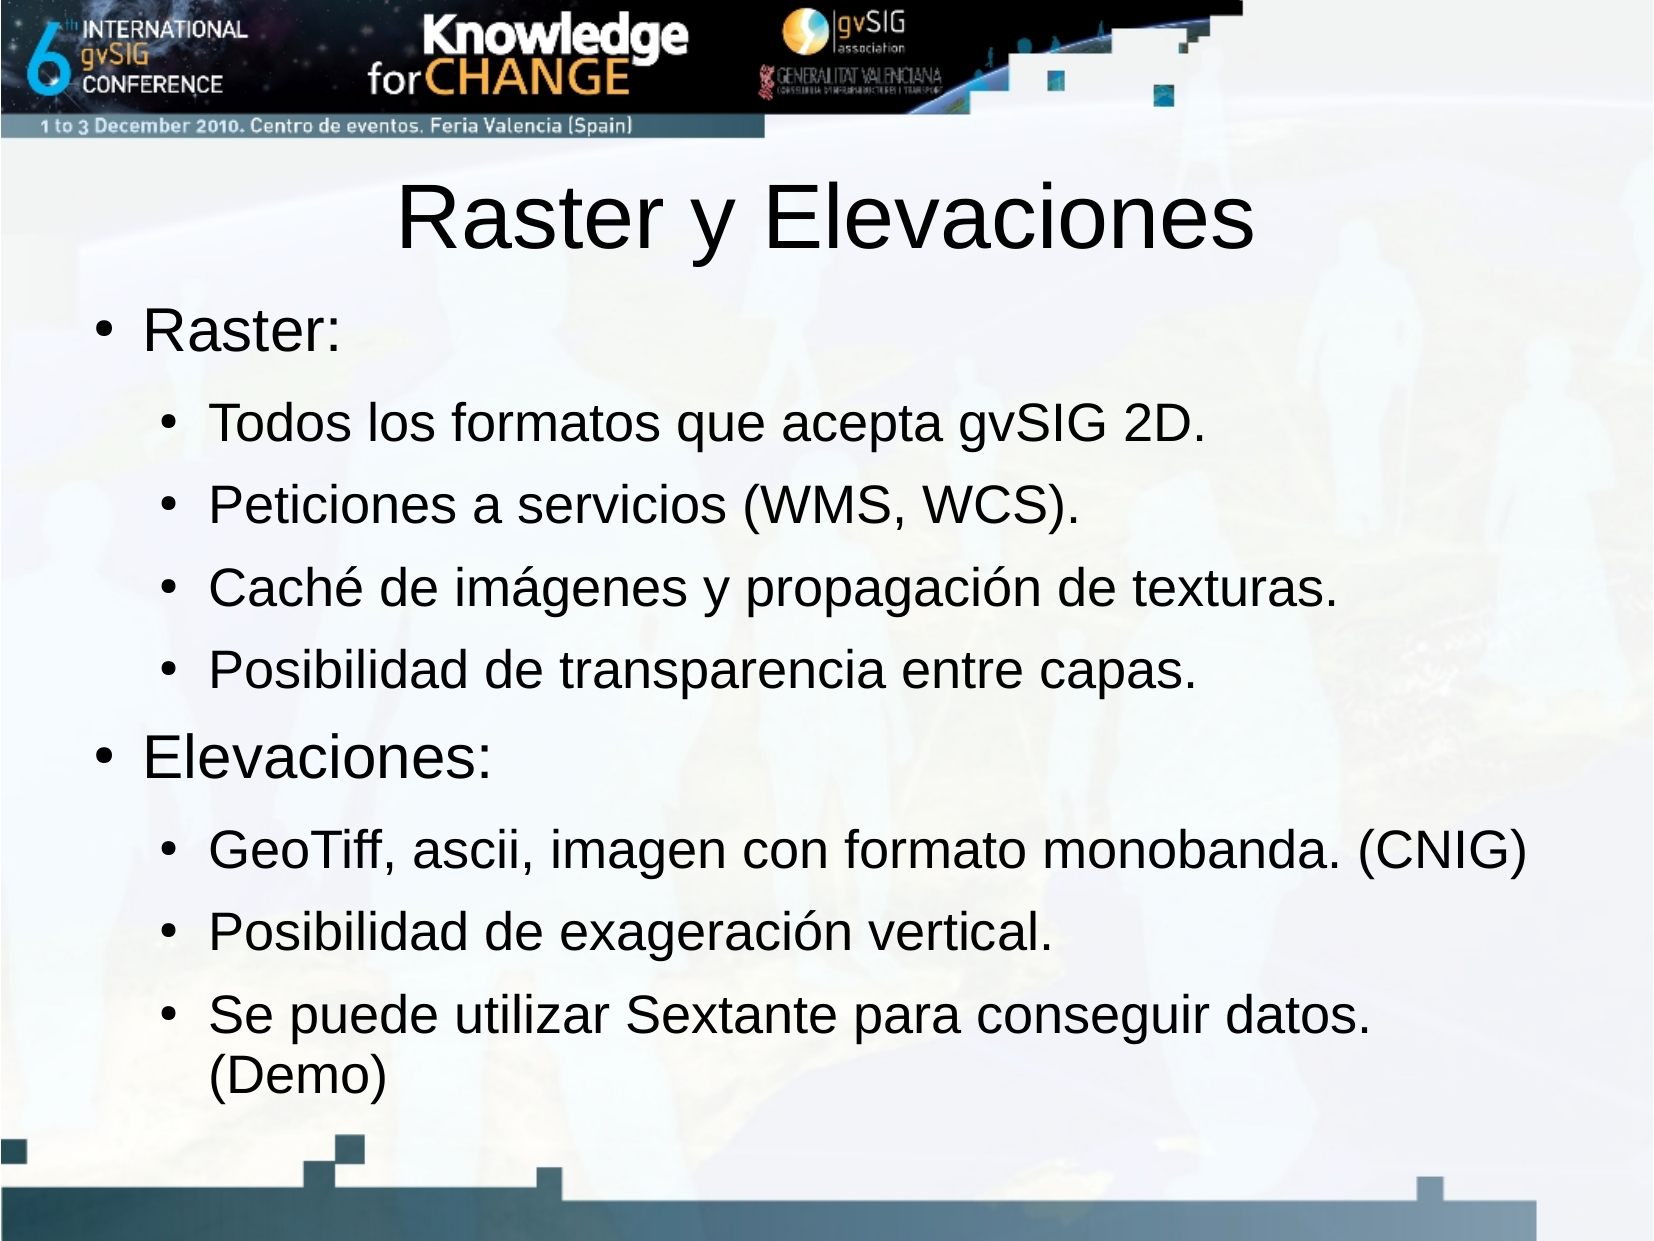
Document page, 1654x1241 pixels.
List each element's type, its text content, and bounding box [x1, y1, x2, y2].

list Raster: Todos los formatos que acepta gvSIG 2D. Peticiones a servicios (WMS, WCS). Caché de imágenes y propagación de texturas. Posibilidad de transparencia entre capas. Elevaciones: GeoTiff, ascii, imagen con formato monobanda. (CNIG) Posibilidad de exageración vertical. Se puede utilizar Sextante para conseguir datos. (Demo) [76, 295, 1565, 1114]
title Raster y Elevaciones [82, 165, 1571, 269]
picture [1, 0, 1654, 1241]
